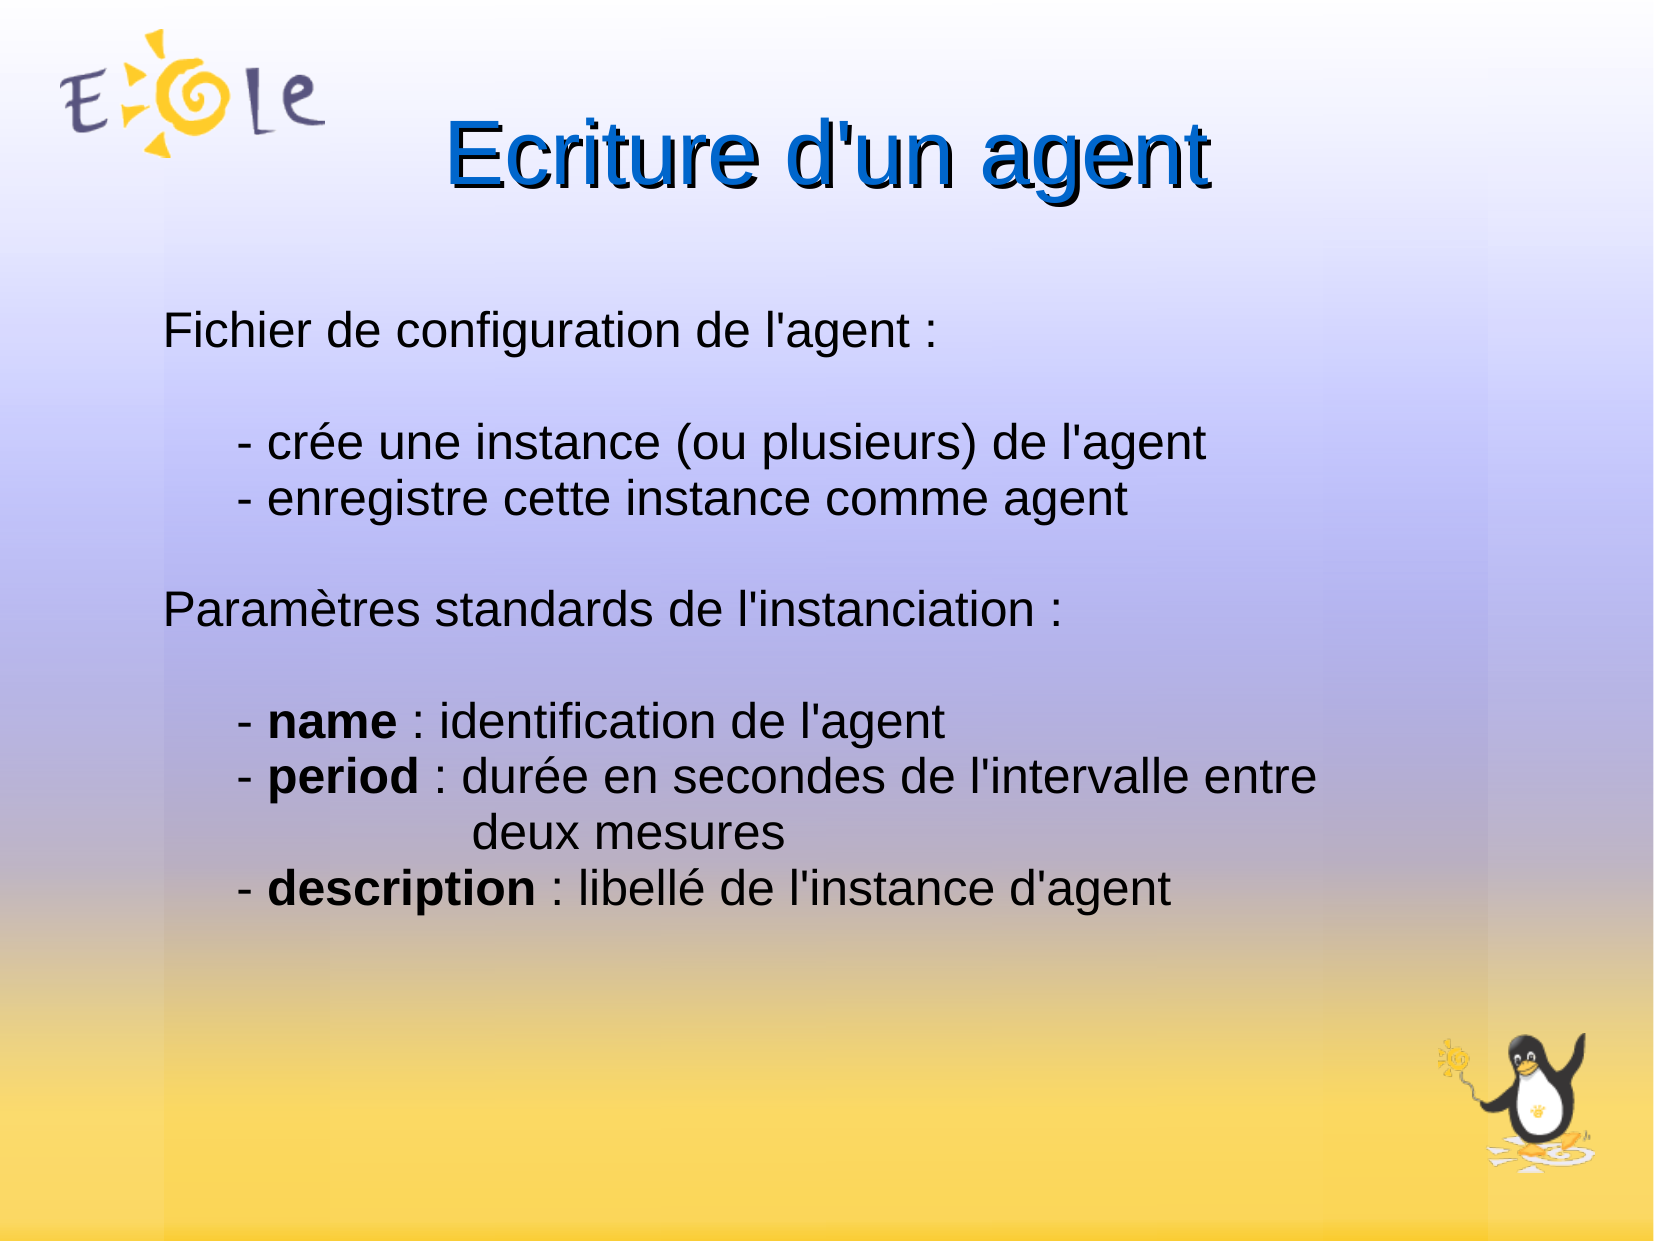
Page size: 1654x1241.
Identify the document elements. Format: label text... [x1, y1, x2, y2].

text_box [408, 399, 1654, 1079]
text_box Fichier de configuration de l'agent : - crée une instance (ou plusieurs) de l'agent - enregistre cette instance comme agent Paramètres standards de l'instanciation : - name : identification de l'agent - period : durée en secondes de l'intervalle entre deux mesures - description : libellé de l'instance d'agent [147, 295, 1536, 1049]
title Ecriture d'un agent [82, 49, 1571, 257]
picture [0, 0, 1654, 1241]
